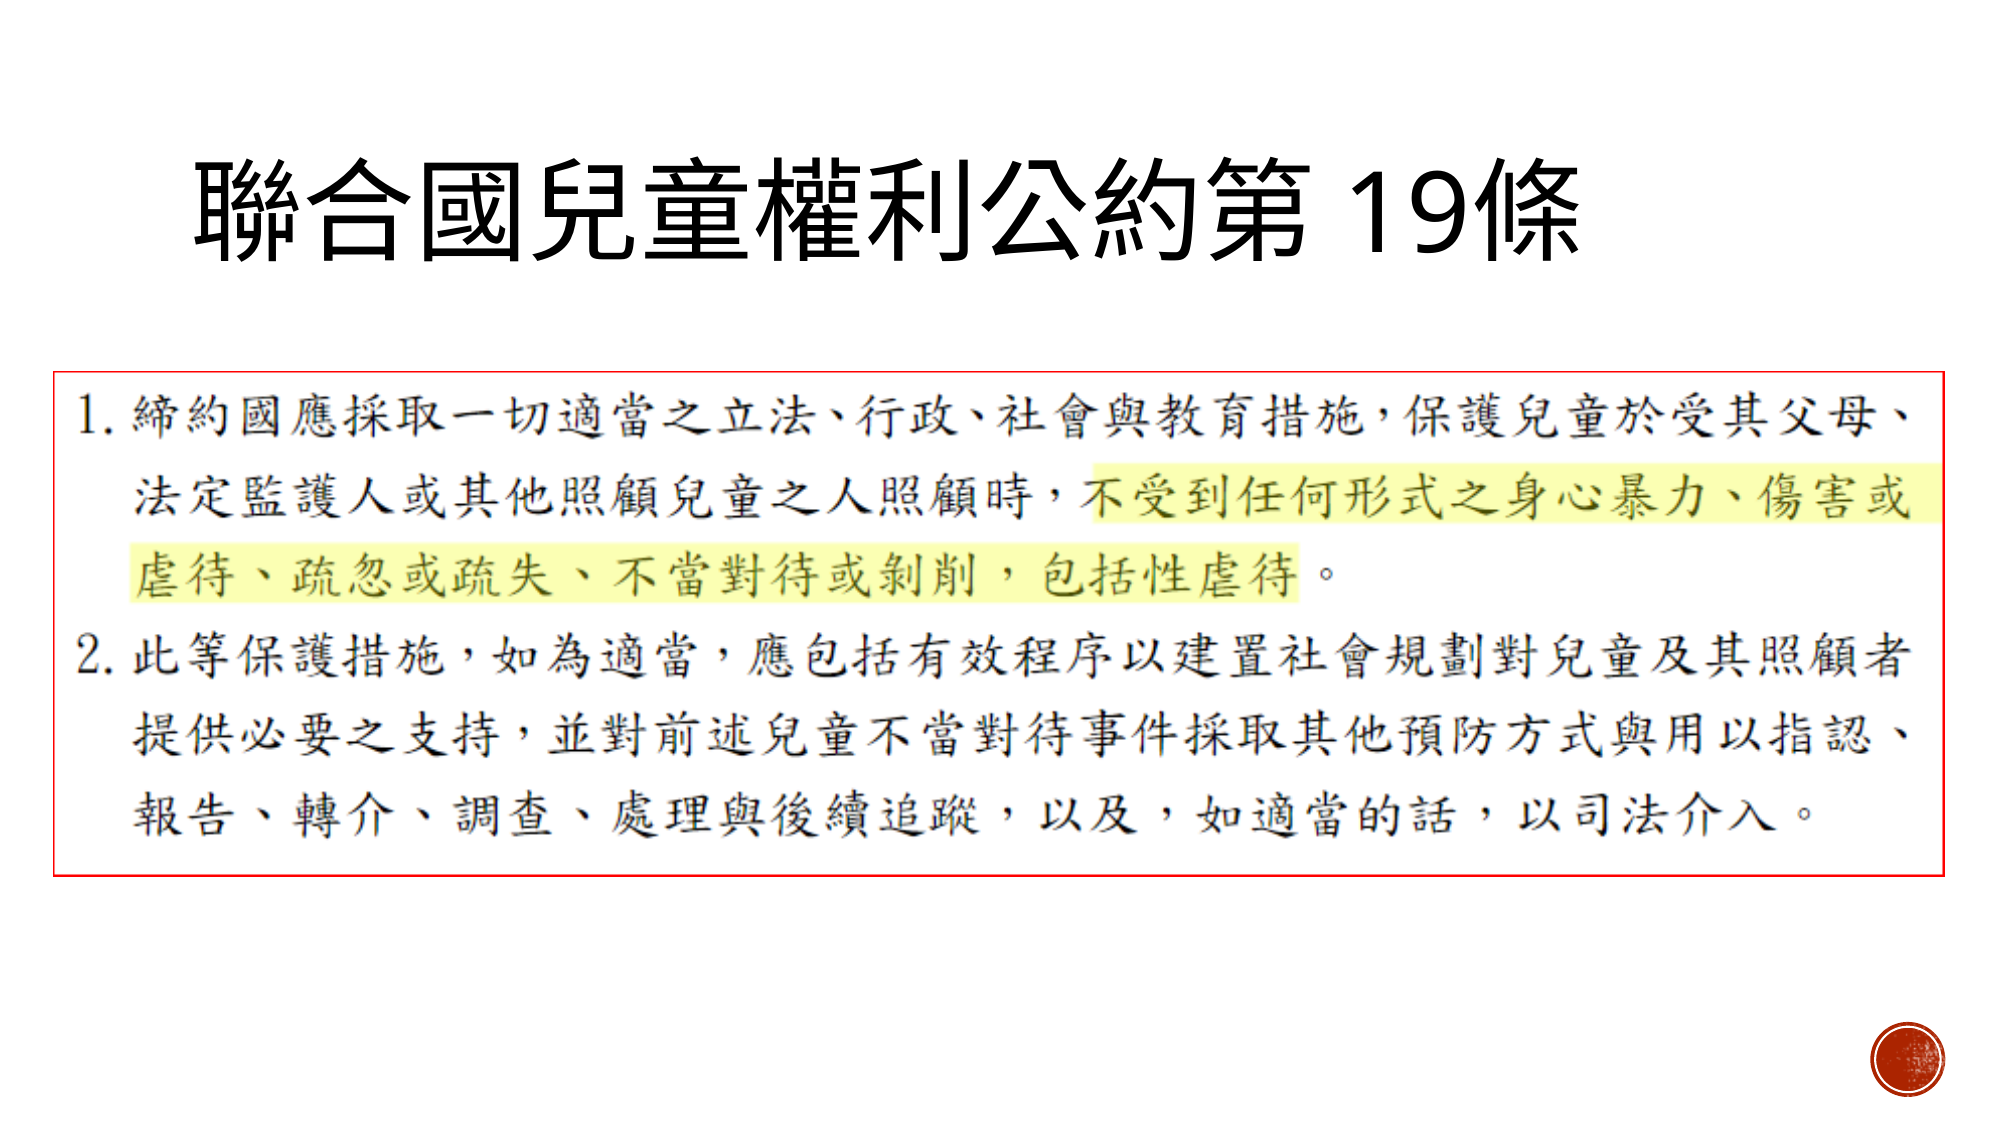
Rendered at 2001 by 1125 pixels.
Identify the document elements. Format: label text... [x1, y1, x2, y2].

picture [53, 371, 1945, 877]
title 聯合國兒童權利公約第19條 [175, 79, 1826, 344]
